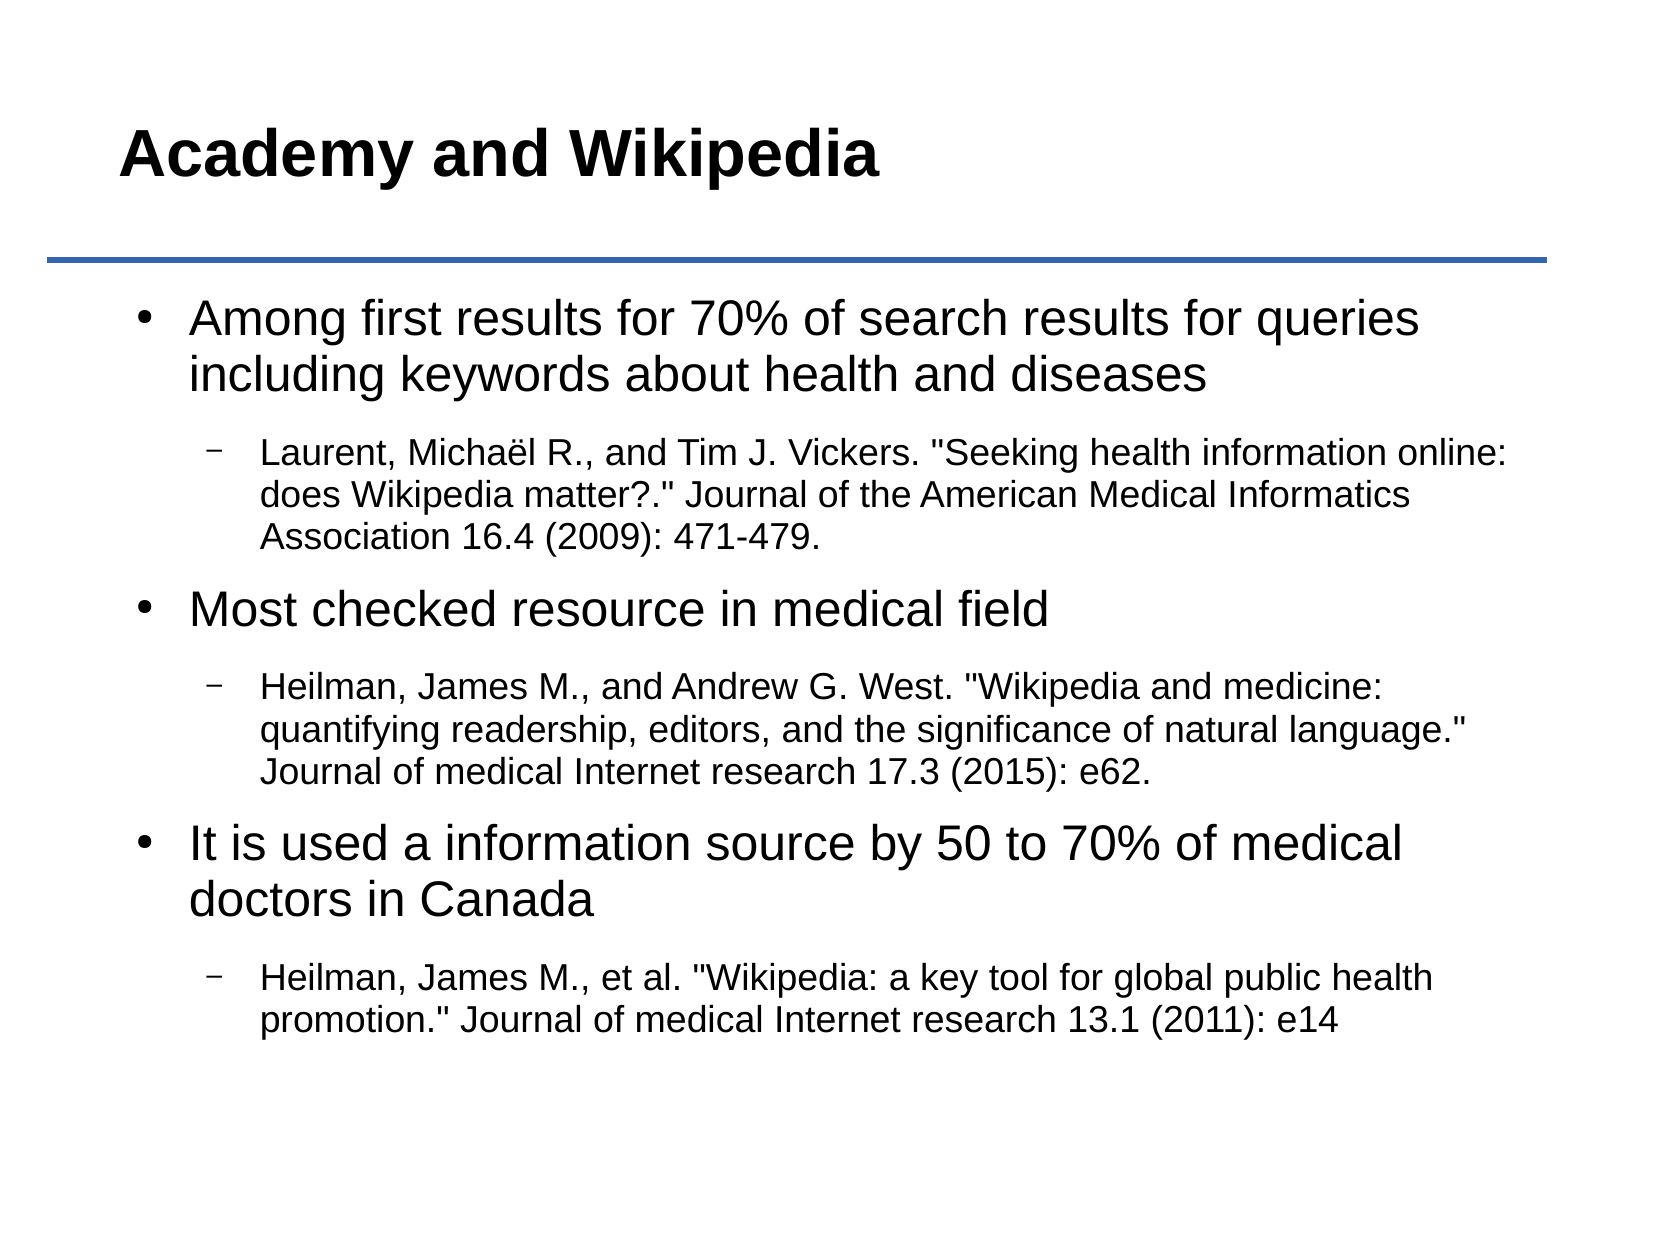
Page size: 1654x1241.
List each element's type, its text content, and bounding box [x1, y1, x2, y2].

title Academy and Wikipedia [118, 49, 1571, 257]
list Among first results for 70% of search results for queries including keywords about health and diseases Laurent, Michaël R., and Tim J. Vickers. "Seeking health information online: does Wikipedia matter?." Journal of the American Medical Informatics Association 16.4 (2009): 471-479. Most checked resource in medical field Heilman, James M., and Andrew G. West. "Wikipedia and medicine: quantifying readership, editors, and the significance of natural language." Journal of medical Internet research 17.3 (2015): e62. It is used a information source by 50 to 70% of medical doctors in Canada Heilman, James M., et al. "Wikipedia: a key tool for global public health promotion." Journal of medical Internet research 13.1 (2011): e14 [118, 290, 1571, 1170]
